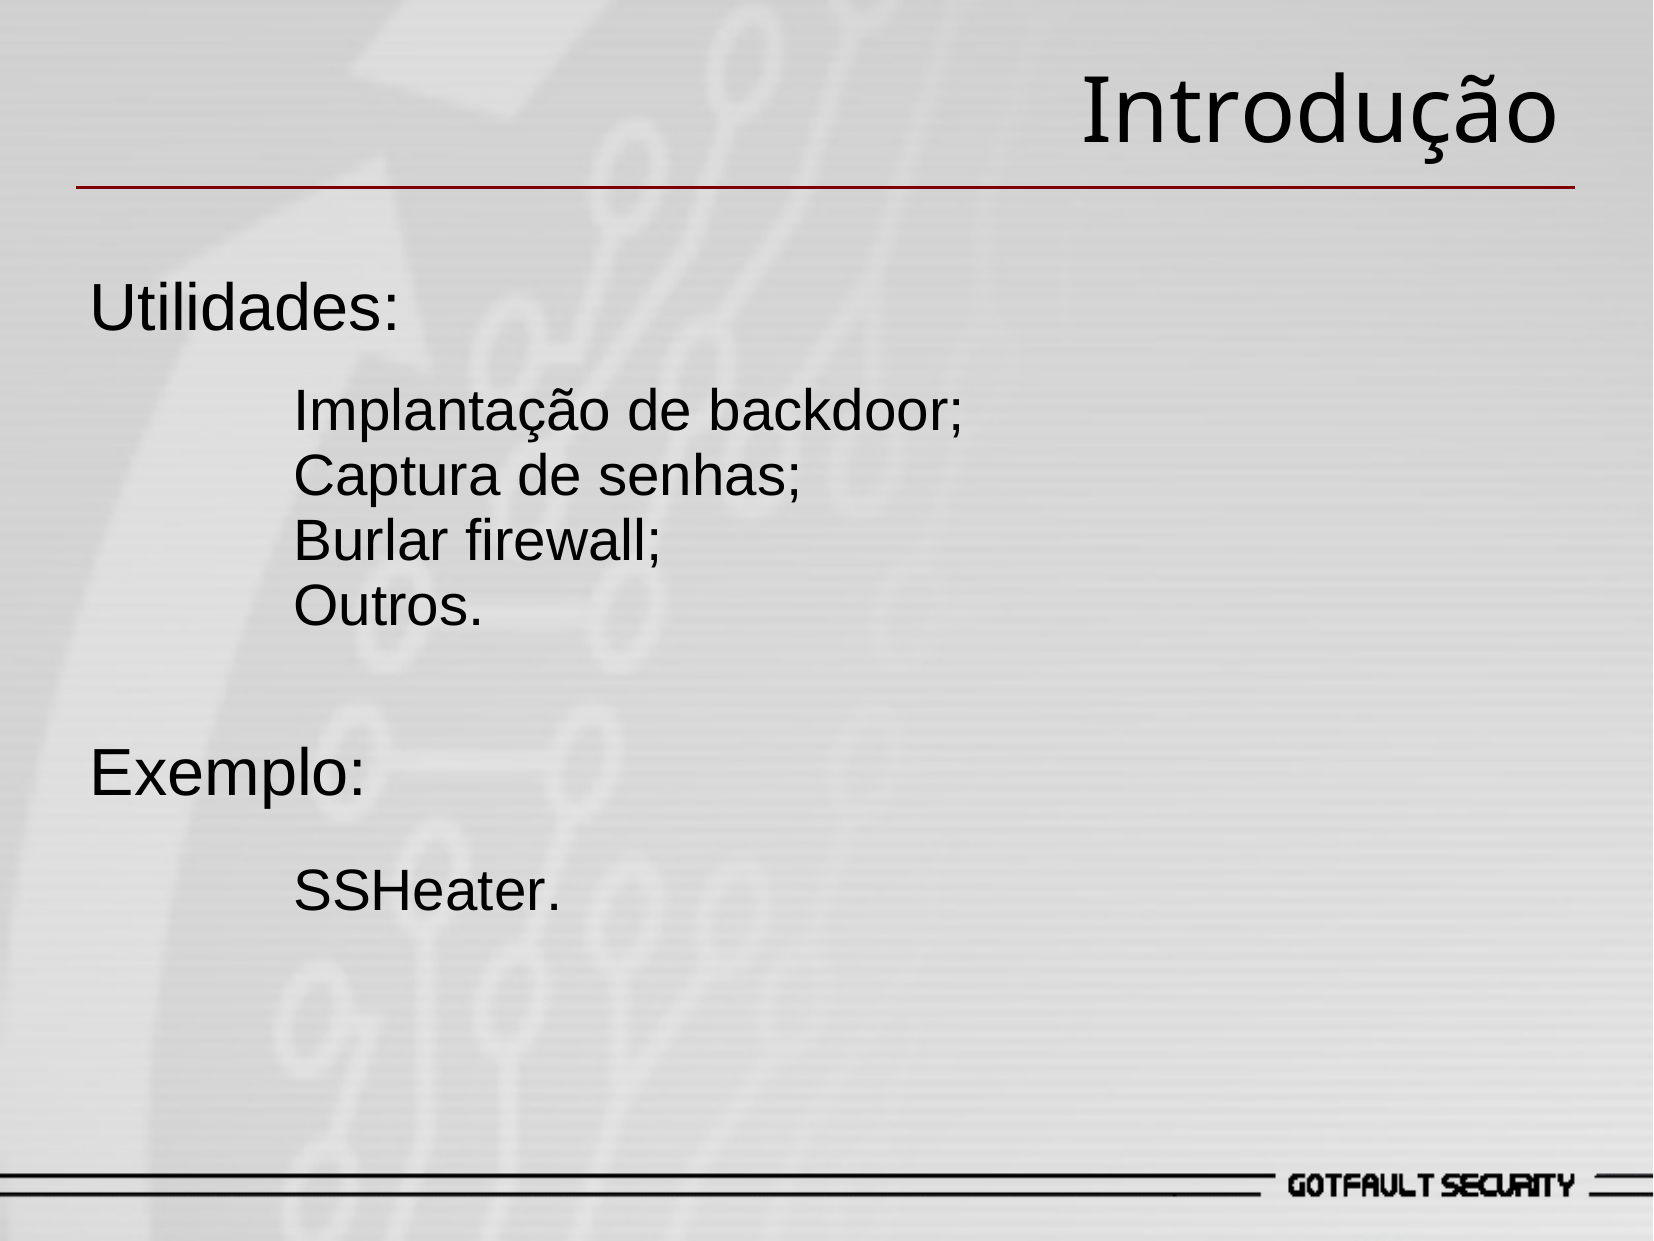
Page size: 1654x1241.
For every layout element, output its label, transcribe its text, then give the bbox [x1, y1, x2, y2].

text_box Utilidades: [75, 262, 451, 361]
text_box Introdução [75, 37, 1576, 196]
text_box SSHeater. [262, 850, 605, 938]
picture [0, 0, 1654, 1241]
text_box Exemplo: [75, 727, 451, 826]
text_box Implantação de backdoor; Captura de senhas; Burlar firewall; Outros. [262, 370, 1008, 676]
